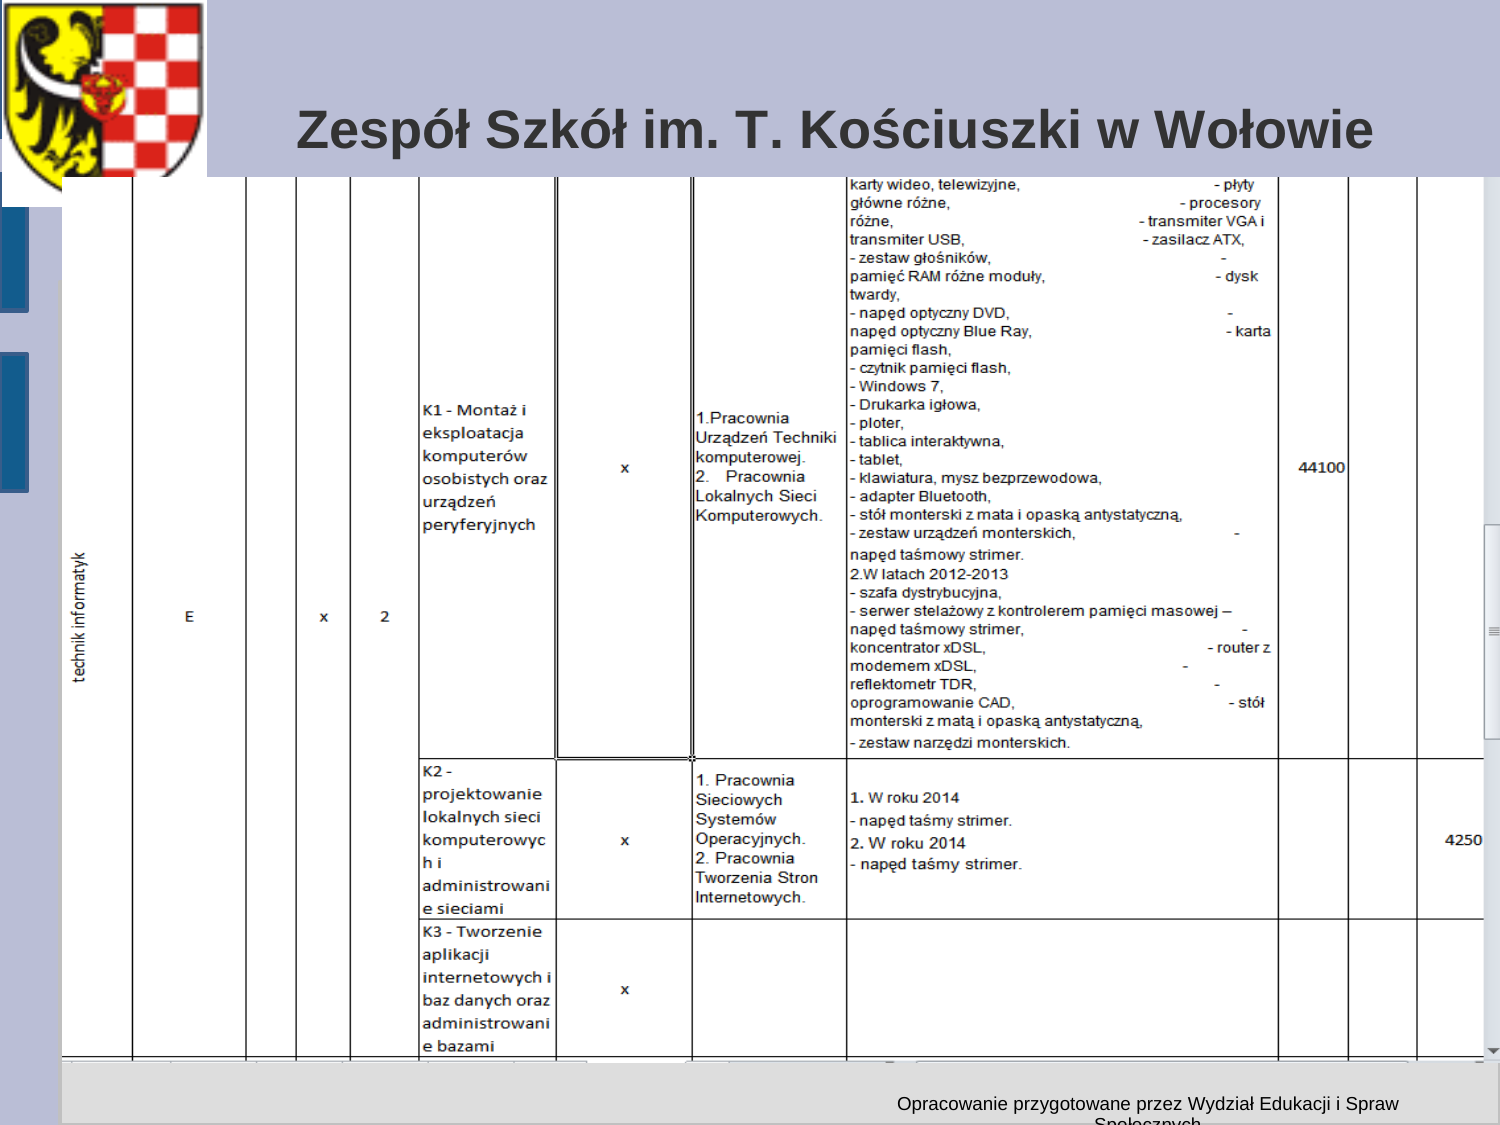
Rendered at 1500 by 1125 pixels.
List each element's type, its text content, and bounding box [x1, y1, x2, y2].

chart [62, 177, 1500, 1063]
picture [2, 0, 207, 207]
title Zespół Szkół im. T. Kościuszki w Wołowie [110, 82, 1392, 177]
text_box Opracowanie przygotowane przez Wydział Edukacji i Spraw Społecznych [826, 1086, 1469, 1123]
